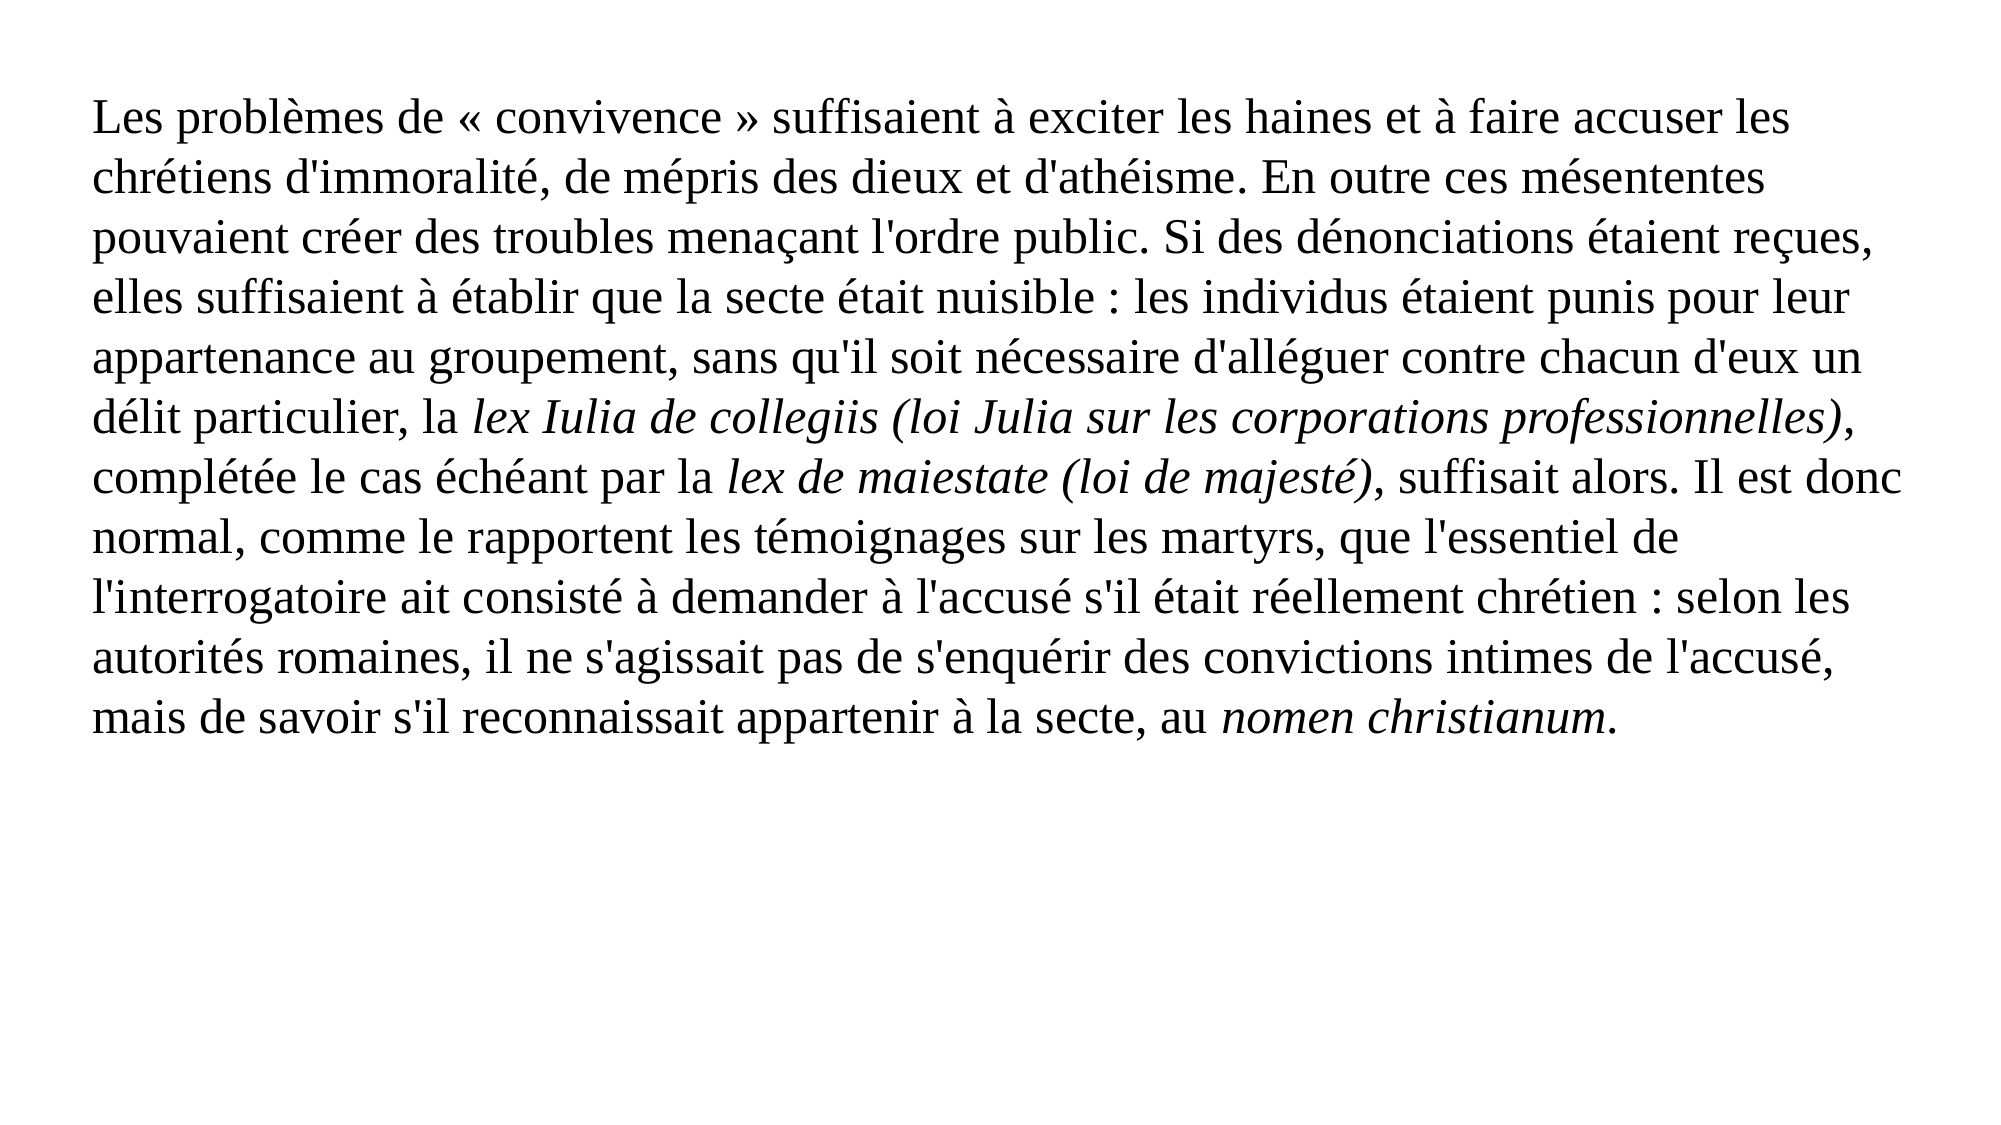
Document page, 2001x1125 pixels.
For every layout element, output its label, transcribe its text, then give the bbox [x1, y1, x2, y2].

text_box Les problèmes de « convivence » suffisaient à exciter les haines et à faire accuser les chrétiens d'immoralité, de mépris des dieux et d'athéisme. En outre ces mésententes pouvaient créer des troubles menaçant l'ordre public. Si des dénonciations étaient reçues, elles suffisaient à établir que la secte était nuisible : les individus étaient punis pour leur appartenance au groupement, sans qu'il soit nécessaire d'alléguer contre chacun d'eux un délit particulier, la lex Iulia de collegiis (loi Julia sur les corporations professionnelles), complétée le cas échéant par la lex de maiestate (loi de majesté), suffisait alors. Il est donc normal, comme le rapportent les témoignages sur les martyrs, que l'essentiel de l'interrogatoire ait consisté à demander à l'accusé s'il était réellement chrétien : selon les autorités romaines, il ne s'agissait pas de s'enquérir des convictions intimes de l'accusé, mais de savoir s'il reconnaissait appartenir à la secte, au nomen christianum. [77, 76, 1924, 758]
